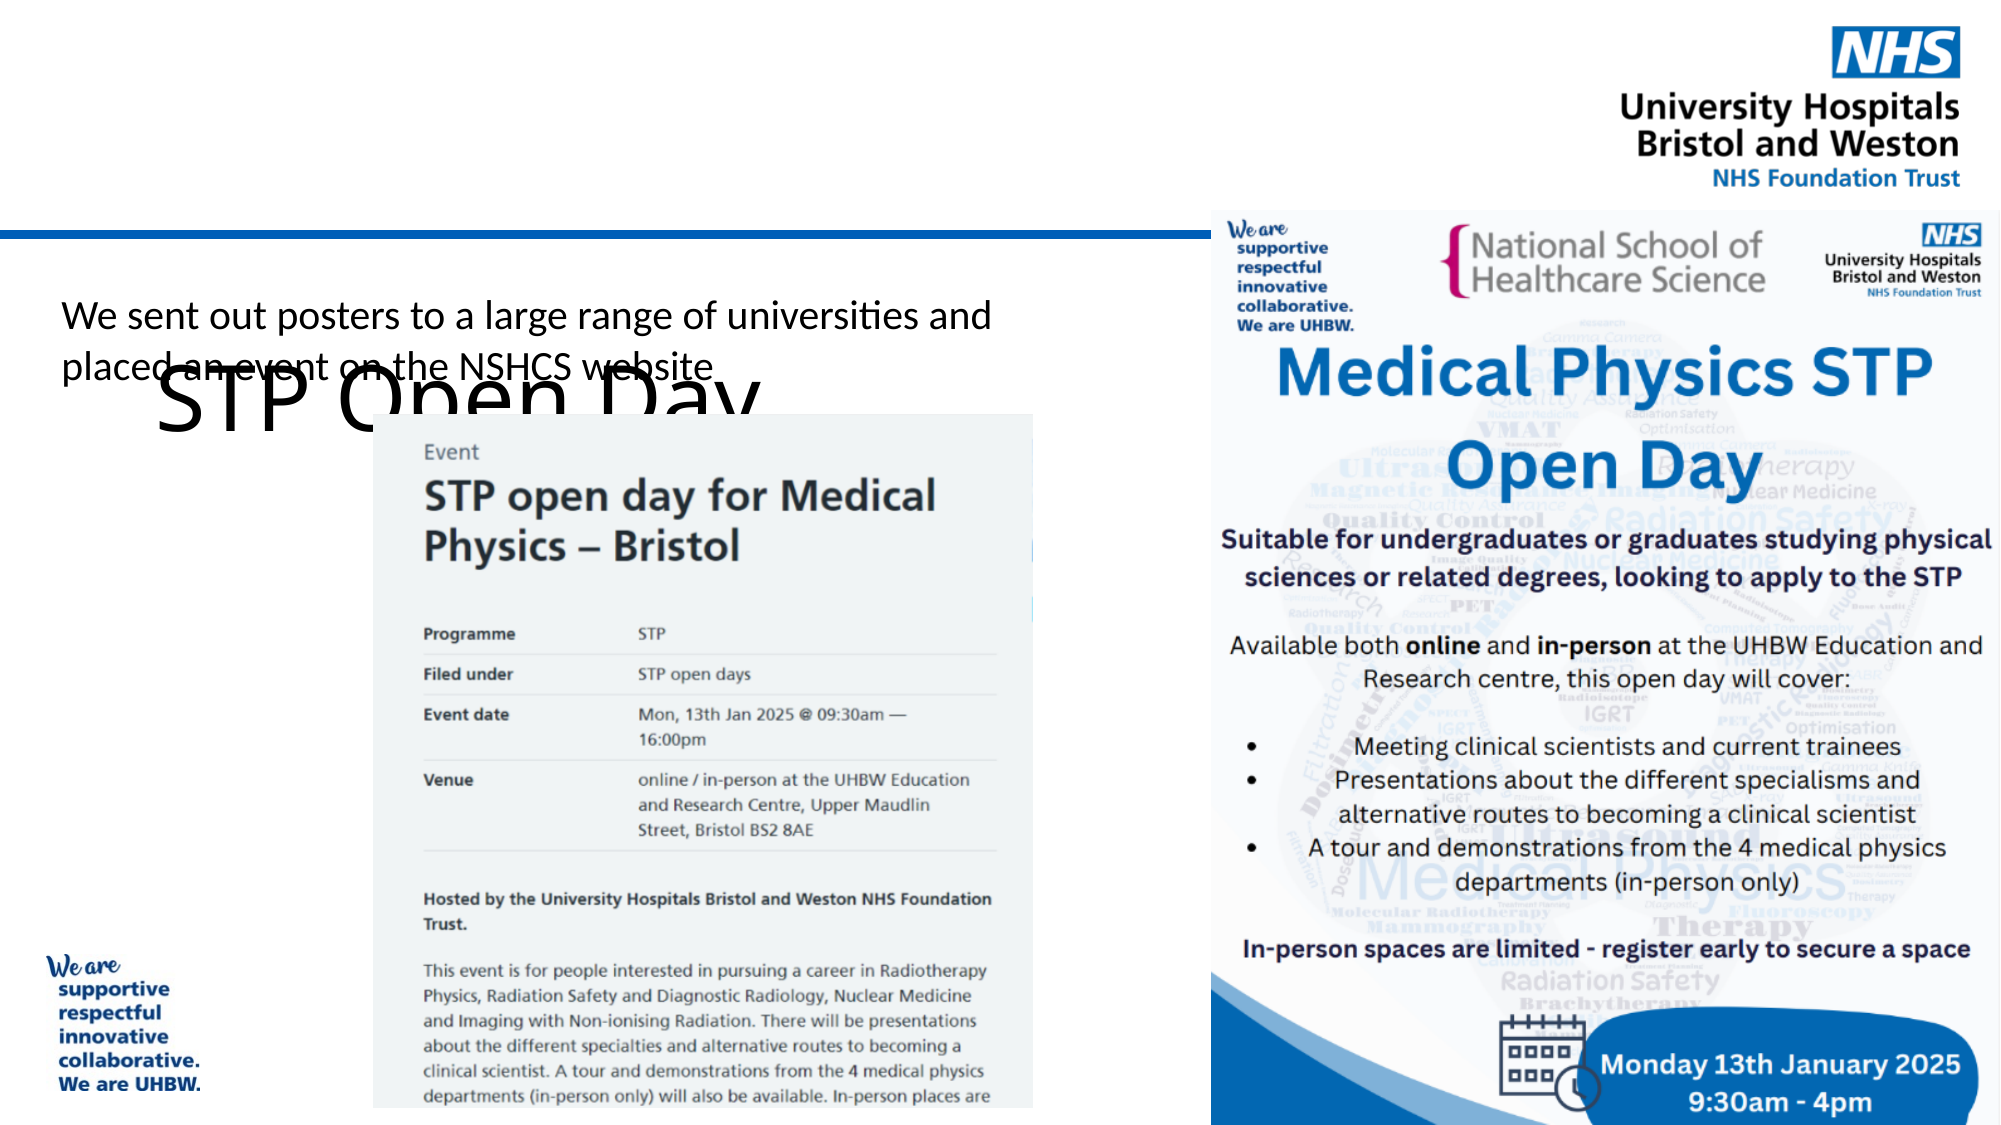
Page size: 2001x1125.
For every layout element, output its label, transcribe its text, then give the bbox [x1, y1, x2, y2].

text_box We sent out posters to a large range of universities and placed an event on the NSHCS website [46, 280, 1047, 397]
title STP Open Day [95, 51, 1821, 269]
picture [1211, 210, 2000, 1125]
picture [373, 414, 1033, 1108]
